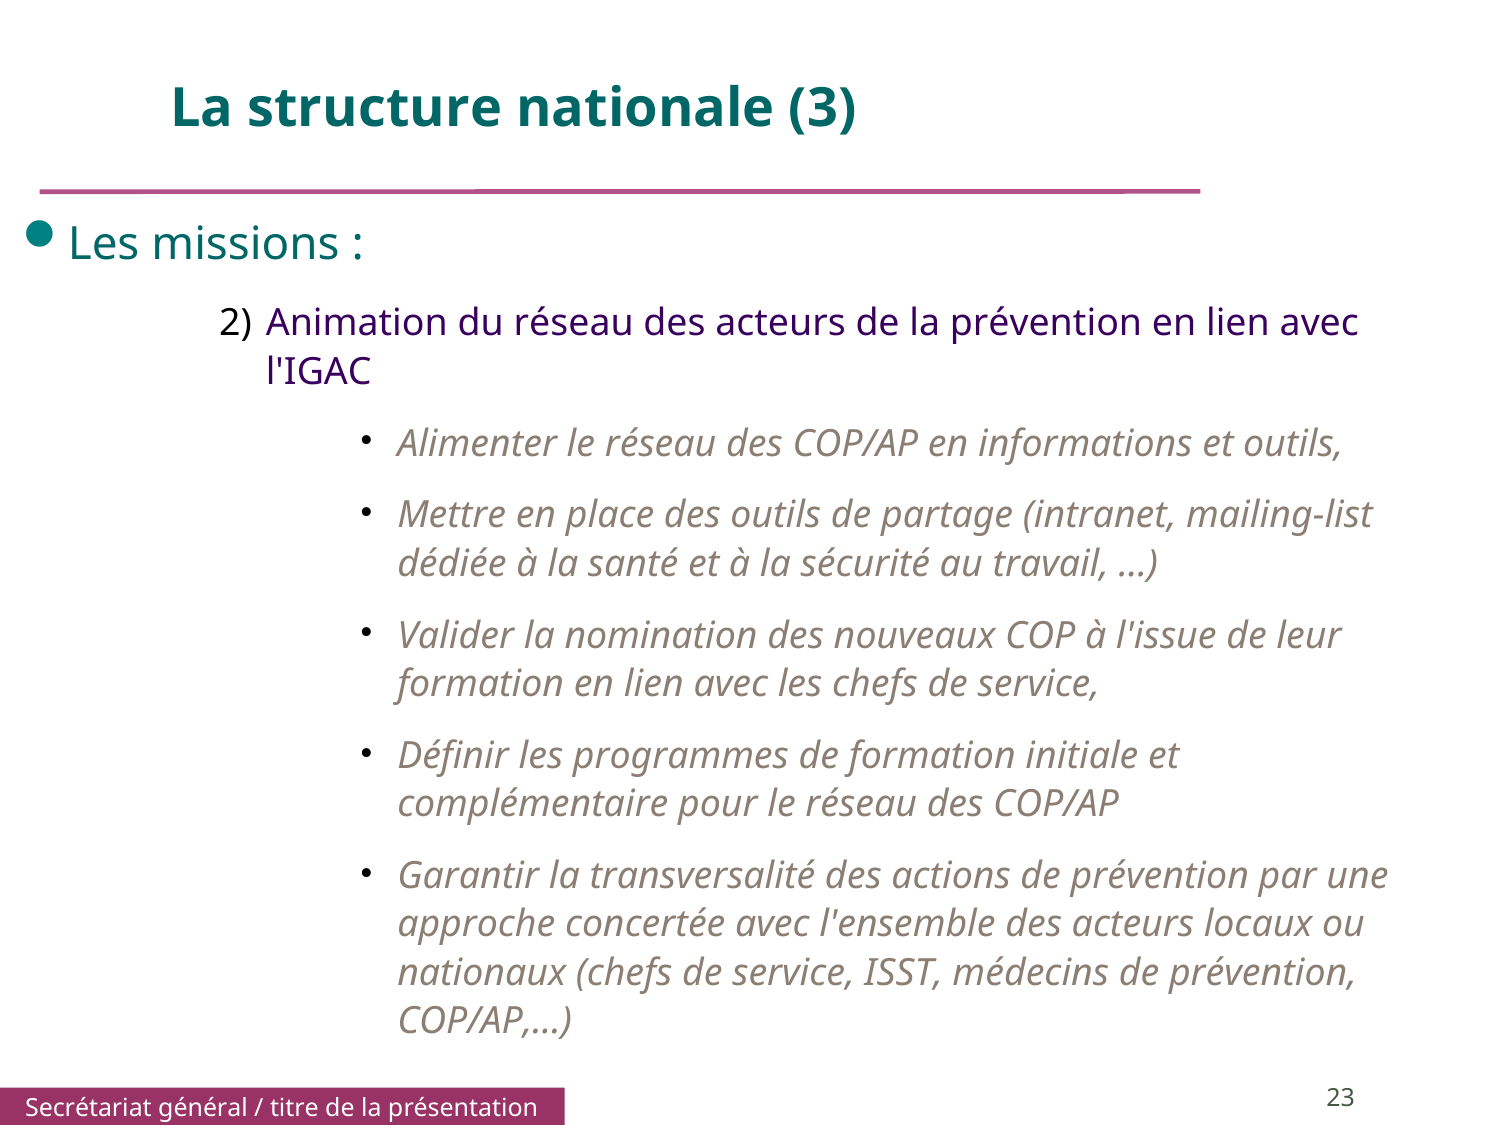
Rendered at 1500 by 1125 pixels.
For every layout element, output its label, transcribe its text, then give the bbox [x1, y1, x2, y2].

list Les missions : Animation du réseau des acteurs de la prévention en lien avec l'IGAC Alimenter le réseau des COP/AP en informations et outils, Mettre en place des outils de partage (intranet, mailing-list dédiée à la santé et à la sécurité au travail, ...) Valider la nomination des nouveaux COP à l'issue de leur formation en lien avec les chefs de service, Définir les programmes de formation initiale et complémentaire pour le réseau des COP/AP Garantir la transversalité des actions de prévention par une approche concertée avec l'ensemble des acteurs locaux ou nationaux (chefs de service, ISST, médecins de prévention, COP/AP,...) [7, 203, 1447, 1053]
title La structure nationale (3) [155, 59, 1319, 148]
